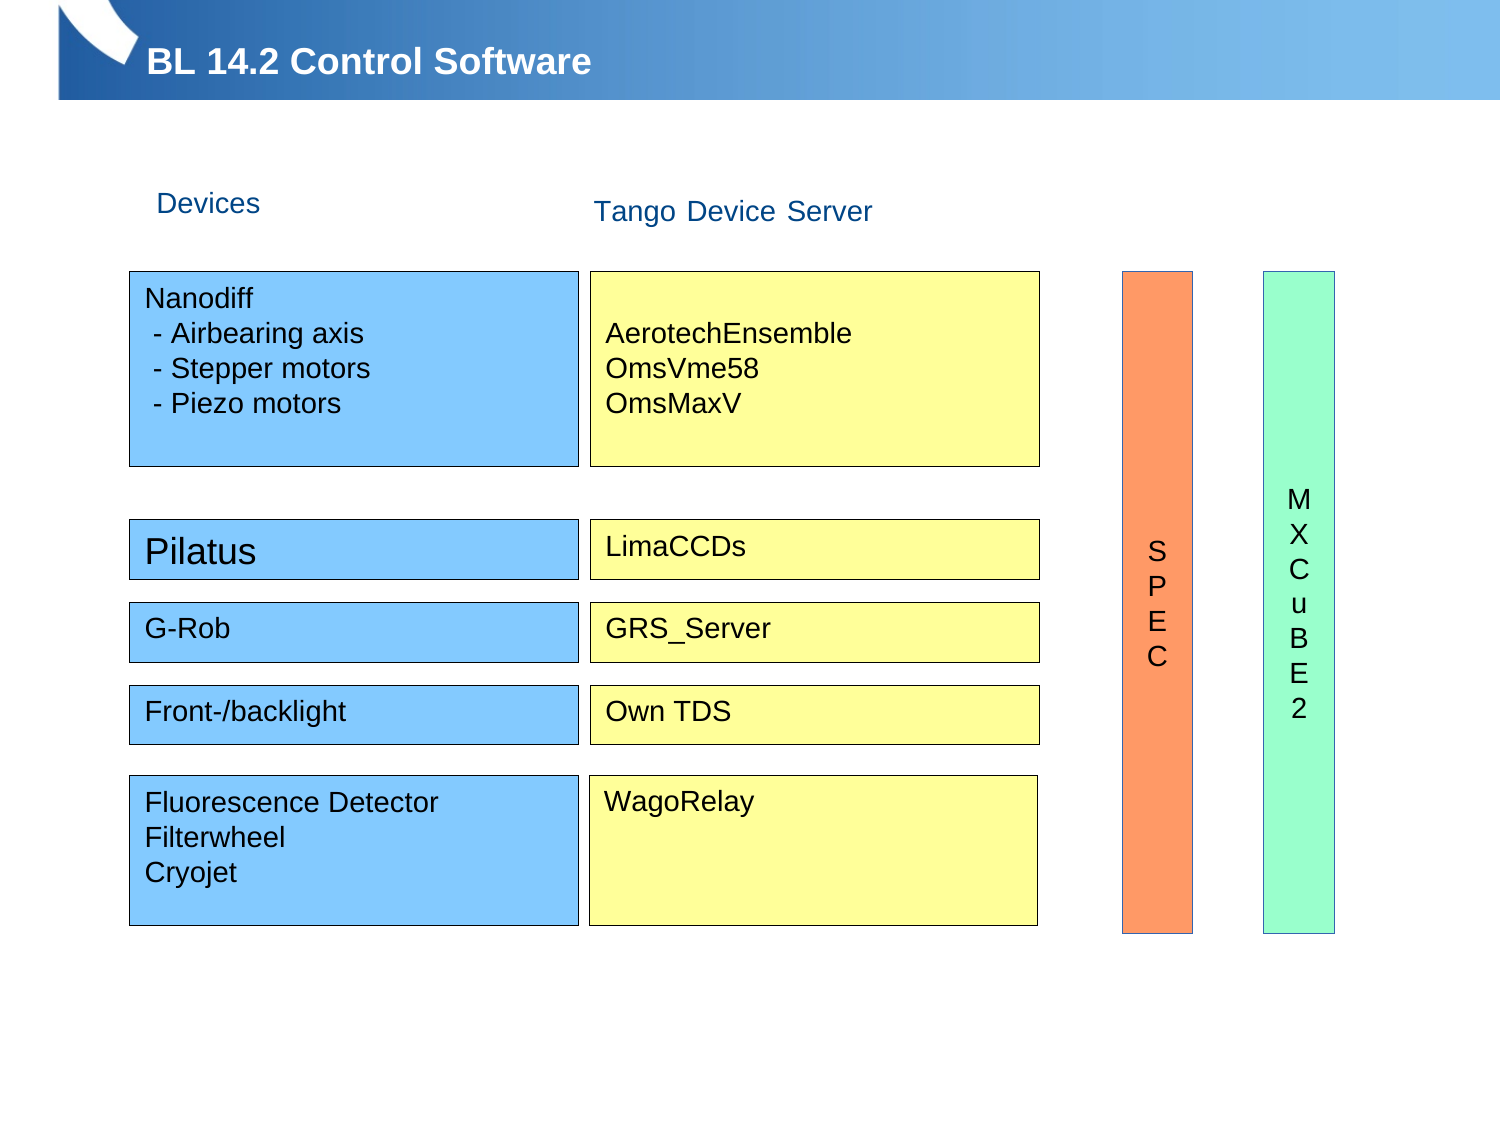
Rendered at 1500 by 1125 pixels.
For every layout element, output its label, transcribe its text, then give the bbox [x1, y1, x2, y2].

text_box G-Rob [129, 602, 579, 663]
title BL 14.2 Control Software [131, 23, 1482, 96]
text_box LimaCCDs [590, 519, 1040, 580]
text_box AerotechEnsemble OmsVme58 OmsMaxV [590, 271, 1040, 467]
text_box M X C u B E 2 [1263, 271, 1335, 934]
text_box Devices [141, 177, 532, 237]
text_box Fluorescence Detector Filterwheel Cryojet [129, 775, 579, 926]
text_box Front-/backlight [129, 685, 579, 745]
text_box Tango Device Server [578, 176, 1028, 249]
text_box GRS_Server [590, 602, 1040, 663]
text_box Own TDS [590, 685, 1040, 745]
picture [0, 0, 1500, 100]
text_box S P E C [1122, 271, 1193, 934]
text_box WagoRelay [589, 775, 1038, 926]
text_box Pilatus [129, 519, 579, 580]
text_box Nanodiff - Airbearing axis - Stepper motors - Piezo motors [129, 271, 579, 467]
